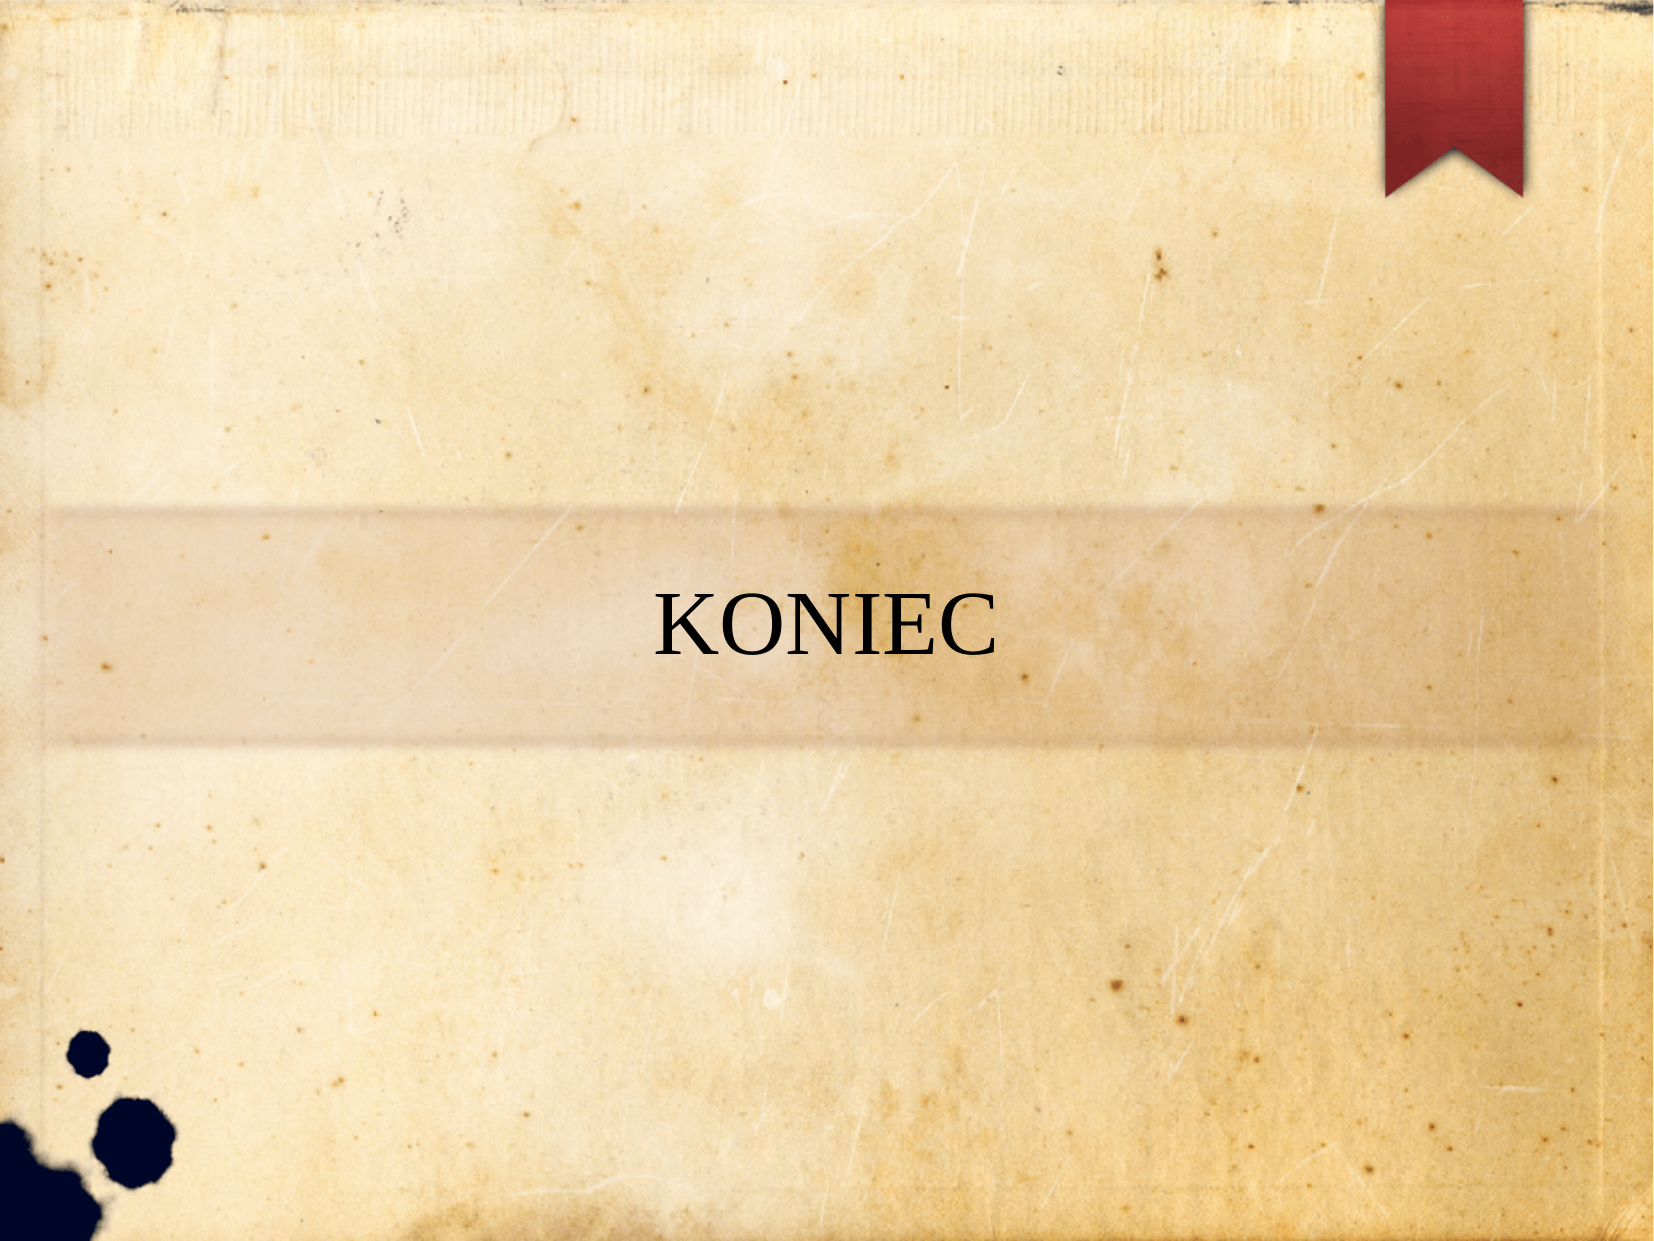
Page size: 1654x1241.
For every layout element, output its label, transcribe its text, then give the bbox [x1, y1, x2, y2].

title KONIEC [82, 519, 1571, 727]
picture [0, 0, 1654, 1241]
